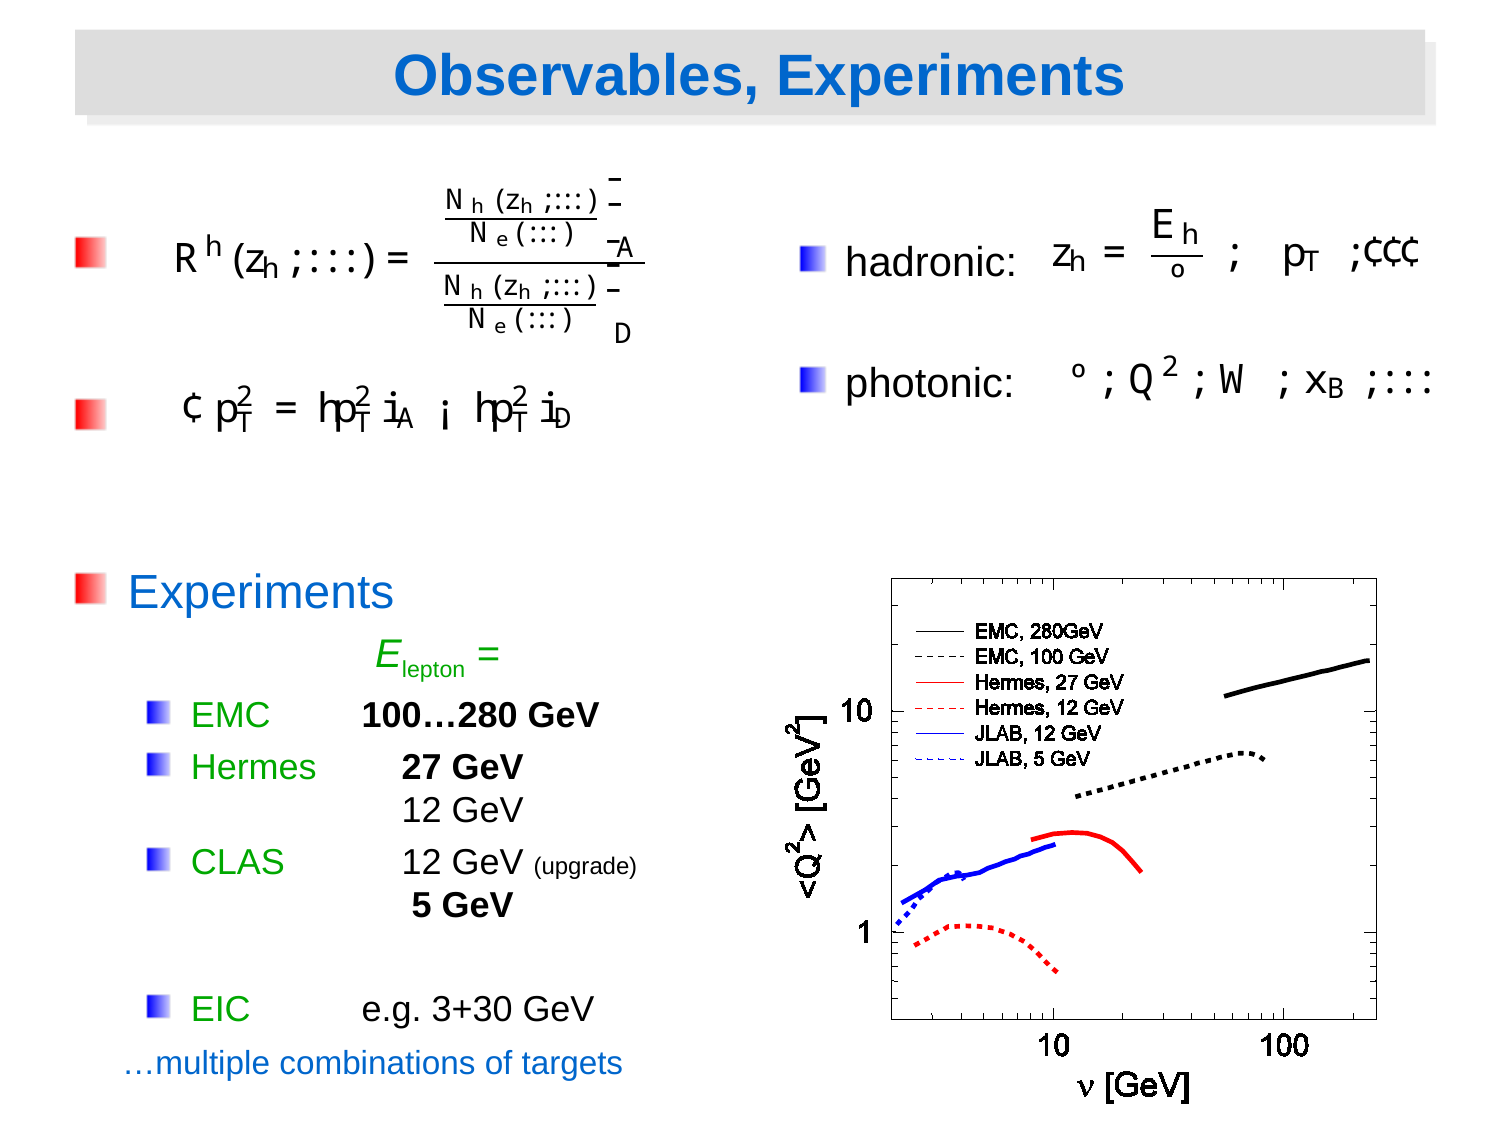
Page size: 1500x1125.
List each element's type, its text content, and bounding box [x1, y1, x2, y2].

text_box [975, 725, 984, 741]
text_box [859, 920, 868, 943]
text_box [857, 698, 872, 722]
text_box [1076, 751, 1090, 766]
text_box [1068, 675, 1078, 690]
text_box [1261, 1033, 1271, 1056]
text_box [1052, 623, 1078, 639]
picture [73, 235, 110, 272]
text_box [1054, 1033, 1069, 1057]
text_box [785, 842, 800, 853]
text_box [1005, 623, 1018, 639]
text_box [1044, 725, 1055, 741]
text_box [1056, 674, 1066, 690]
text_box [799, 824, 816, 841]
text_box [1024, 703, 1045, 715]
text_box [1030, 623, 1041, 639]
text_box [986, 725, 1009, 741]
text_box [801, 758, 820, 776]
picture [145, 993, 173, 1021]
picture [145, 846, 173, 874]
text_box [1010, 725, 1022, 741]
text_box [1110, 699, 1124, 715]
text_box [1058, 699, 1064, 715]
text_box [1110, 674, 1124, 690]
text_box [989, 703, 1000, 715]
text_box [1079, 627, 1089, 639]
text_box [1094, 648, 1109, 664]
text_box [1293, 1033, 1309, 1057]
text_box [1024, 678, 1045, 690]
text_box [1034, 751, 1044, 766]
text_box [1087, 725, 1101, 741]
text_box [799, 881, 816, 898]
picture [177, 383, 590, 437]
text_box [976, 623, 987, 639]
text_box [1031, 648, 1038, 664]
title Observables, Experiments [75, 29, 1426, 116]
text_box [1115, 1071, 1138, 1097]
text_box …multiple combinations of targets [107, 1033, 639, 1090]
text_box [976, 699, 988, 715]
text_box Experiments Elepton = EMC 100…280 GeV Hermes 27 GeV 12 GeV CLAS 12 GeV (upgrade) 5 GeV EIC e.g. 3+30 GeV [59, 147, 721, 1043]
text_box [989, 648, 1004, 664]
text_box [785, 716, 827, 758]
text_box [989, 678, 1000, 690]
text_box [1066, 754, 1076, 766]
text_box [794, 854, 822, 878]
text_box [989, 623, 1004, 639]
text_box [1069, 648, 1095, 664]
text_box [1277, 1033, 1292, 1057]
text_box [1067, 699, 1078, 715]
text_box hadronic: photonic: [708, 227, 1044, 414]
picture [170, 177, 650, 348]
text_box [1005, 648, 1018, 664]
text_box [1140, 1078, 1157, 1097]
text_box [1158, 1072, 1189, 1104]
text_box [1051, 750, 1065, 766]
text_box [1001, 678, 1023, 690]
text_box [1042, 648, 1063, 664]
text_box [1061, 725, 1076, 741]
text_box [1084, 674, 1098, 690]
text_box [1035, 725, 1041, 741]
text_box [1077, 1080, 1094, 1097]
text_box [1089, 623, 1103, 639]
text_box [1010, 751, 1022, 766]
text_box [1039, 1033, 1048, 1056]
text_box [795, 803, 827, 811]
text_box [1099, 678, 1110, 690]
text_box [1084, 699, 1098, 715]
text_box [986, 751, 1009, 766]
text_box [1106, 1072, 1114, 1104]
picture [73, 571, 110, 608]
picture [145, 699, 173, 727]
picture [1062, 354, 1430, 408]
text_box [1042, 623, 1052, 639]
text_box [794, 778, 820, 802]
picture [145, 751, 173, 779]
text_box [975, 751, 984, 766]
text_box [1099, 703, 1110, 715]
text_box [1001, 703, 1023, 715]
text_box [976, 648, 987, 664]
text_box [1077, 729, 1087, 741]
picture [1046, 206, 1418, 296]
text_box [976, 674, 988, 690]
text_box [842, 698, 851, 722]
picture [73, 397, 110, 434]
